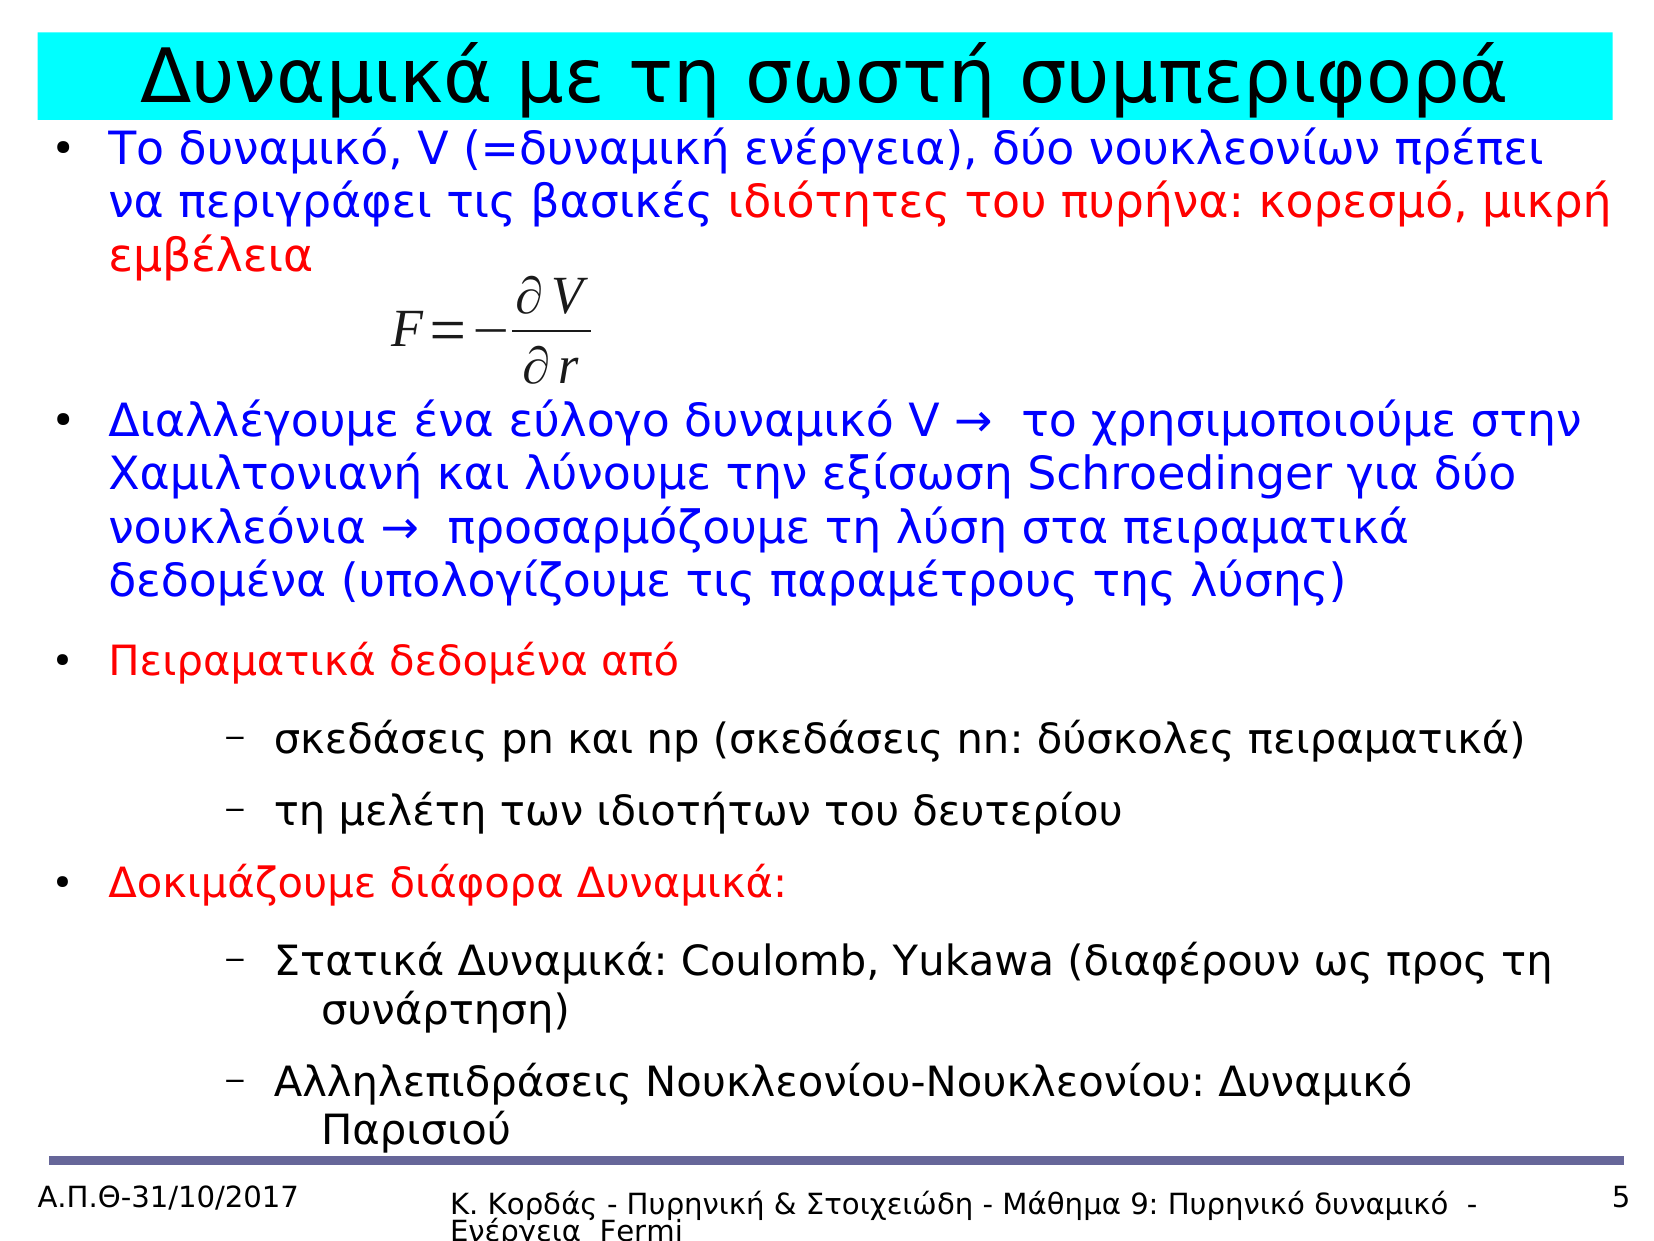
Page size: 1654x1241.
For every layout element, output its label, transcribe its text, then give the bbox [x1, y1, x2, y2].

title Δυναμικά με τη σωστή συμπεριφορά [37, 32, 1613, 120]
chart [375, 262, 607, 400]
list Το δυναμικό, V (=δυναμική ενέργεια), δύο νουκλεονίων πρέπει να περιγράφει τις βασικές ιδιότητες του πυρήνα: κορεσμό, μικρή εμβέλεια Διαλλέγουμε ένα εύλογο δυναμικό V → το χρησιμοποιούμε στην Χαμιλτονιανή και λύνουμε την εξίσωση Schroedinger για δύο νουκλεόνια → προσαρμόζουμε τη λύση στα πειραματικά δεδομένα (υπολογίζουμε τις παραμέτρους της λύσης) Πειραματικά δεδομένα από σκεδάσεις pn και np (σκεδάσεις nn: δύσκολες πειραματικά) τη μελέτη των ιδιοτήτων του δευτερίου Δοκιμάζουμε διάφορα Δυναμικά: Στατικά Δυναμικά: Coulomb, Yukawa (διαφέρουν ως προς τη συνάρτηση) Αλληλεπιδράσεις Νουκλεονίου-Νουκλεονίου: Δυναμικό Παρισιού [37, 121, 1613, 1161]
